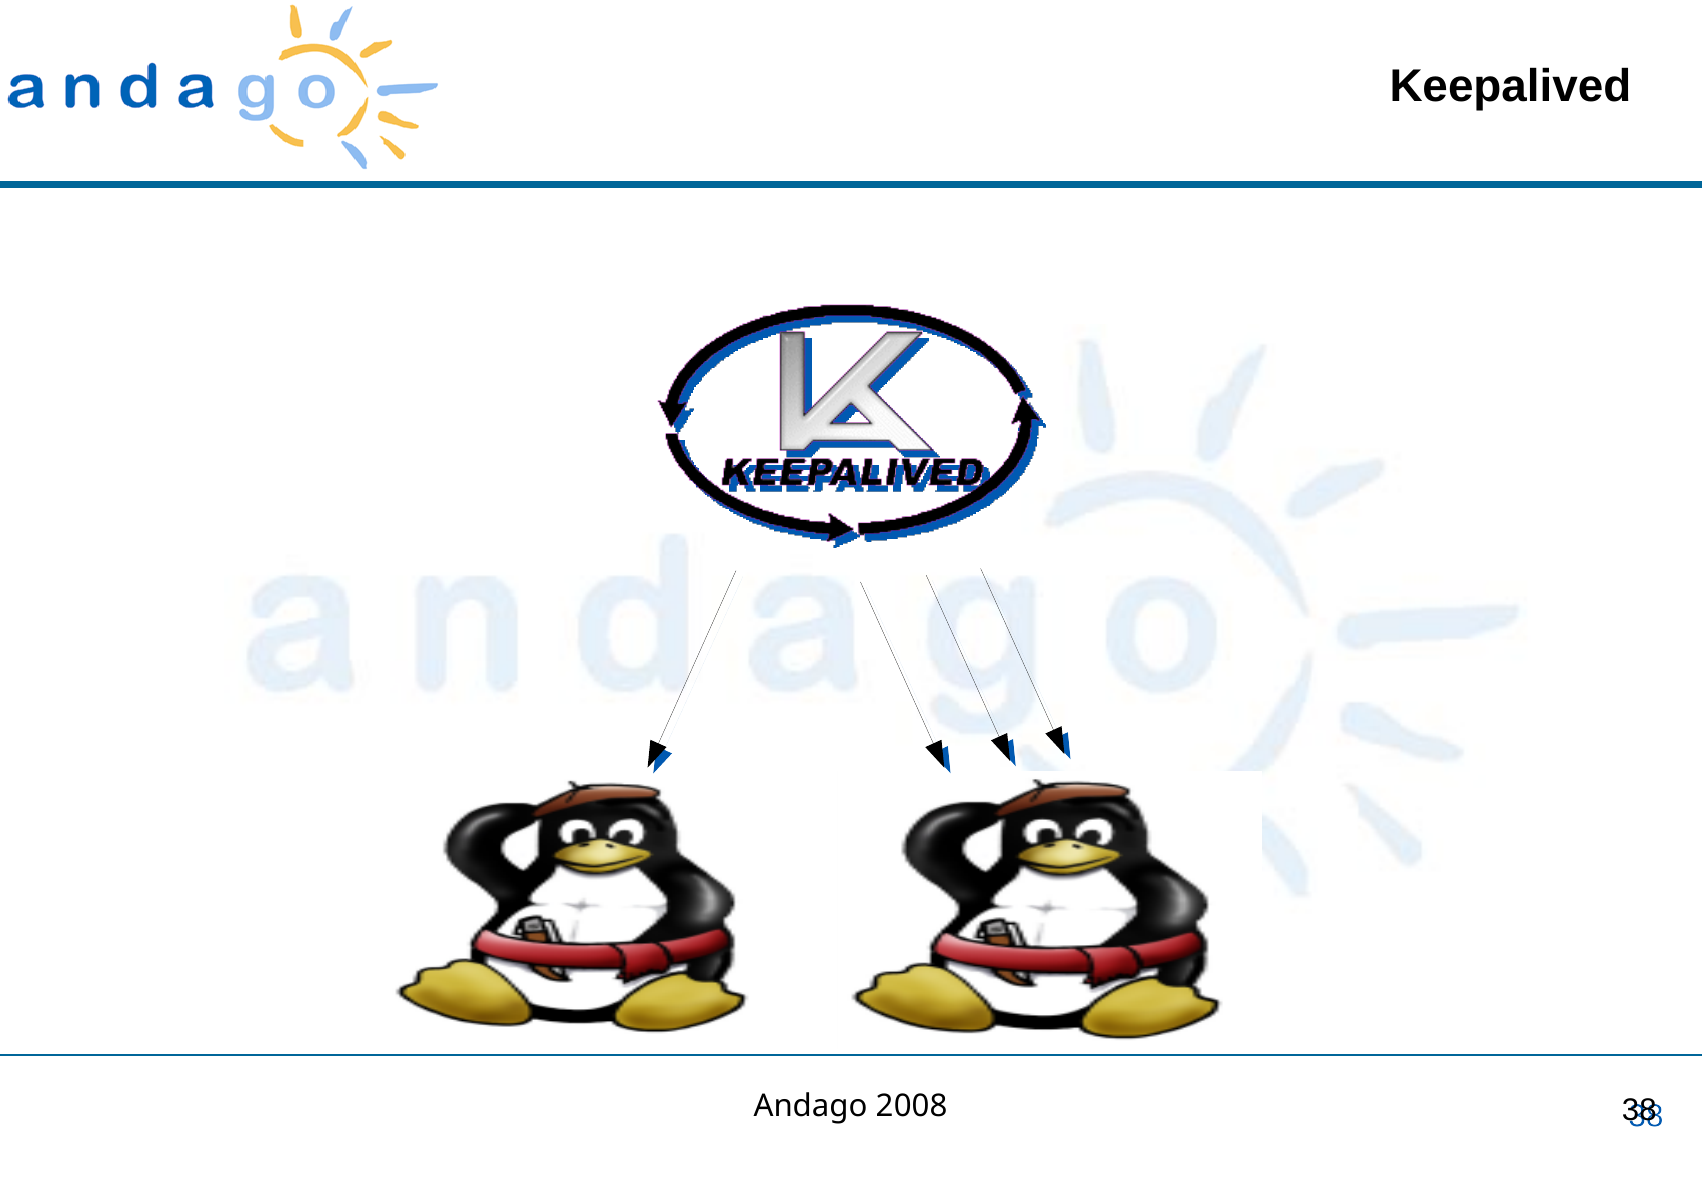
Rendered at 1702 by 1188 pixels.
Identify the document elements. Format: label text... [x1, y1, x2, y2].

picture [0, 0, 255, 175]
title Keepalived [255, 0, 1702, 188]
picture [224, 302, 1538, 1049]
